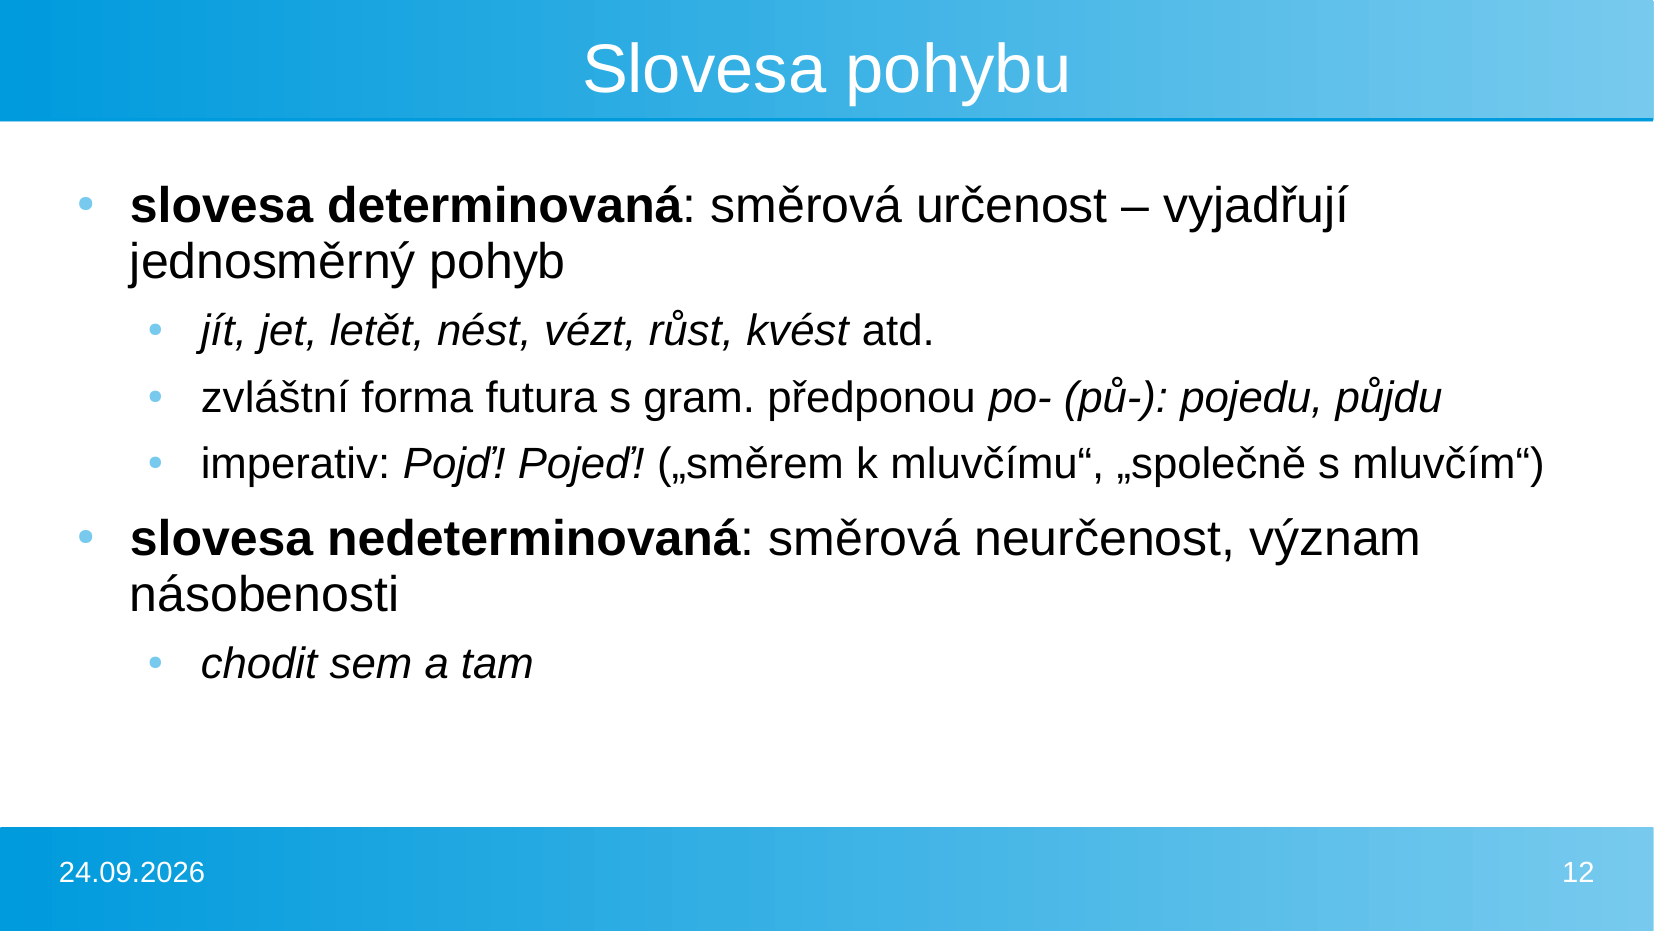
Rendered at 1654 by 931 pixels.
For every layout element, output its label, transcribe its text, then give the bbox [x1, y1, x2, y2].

title Slovesa pohybu [59, 29, 1595, 108]
list slovesa determinovaná: směrová určenost – vyjadřují jednosměrný pohyb jít, jet, letět, nést, vézt, růst, kvést atd. zvláštní forma futura s gram. předponou po- (pů-): pojedu, půjdu imperativ: Pojď! Pojeď! („směrem k mluvčímu“, „společně s mluvčím“) slovesa nedeterminovaná: směrová neurčenost, význam násobenosti chodit sem a tam [59, 177, 1595, 768]
